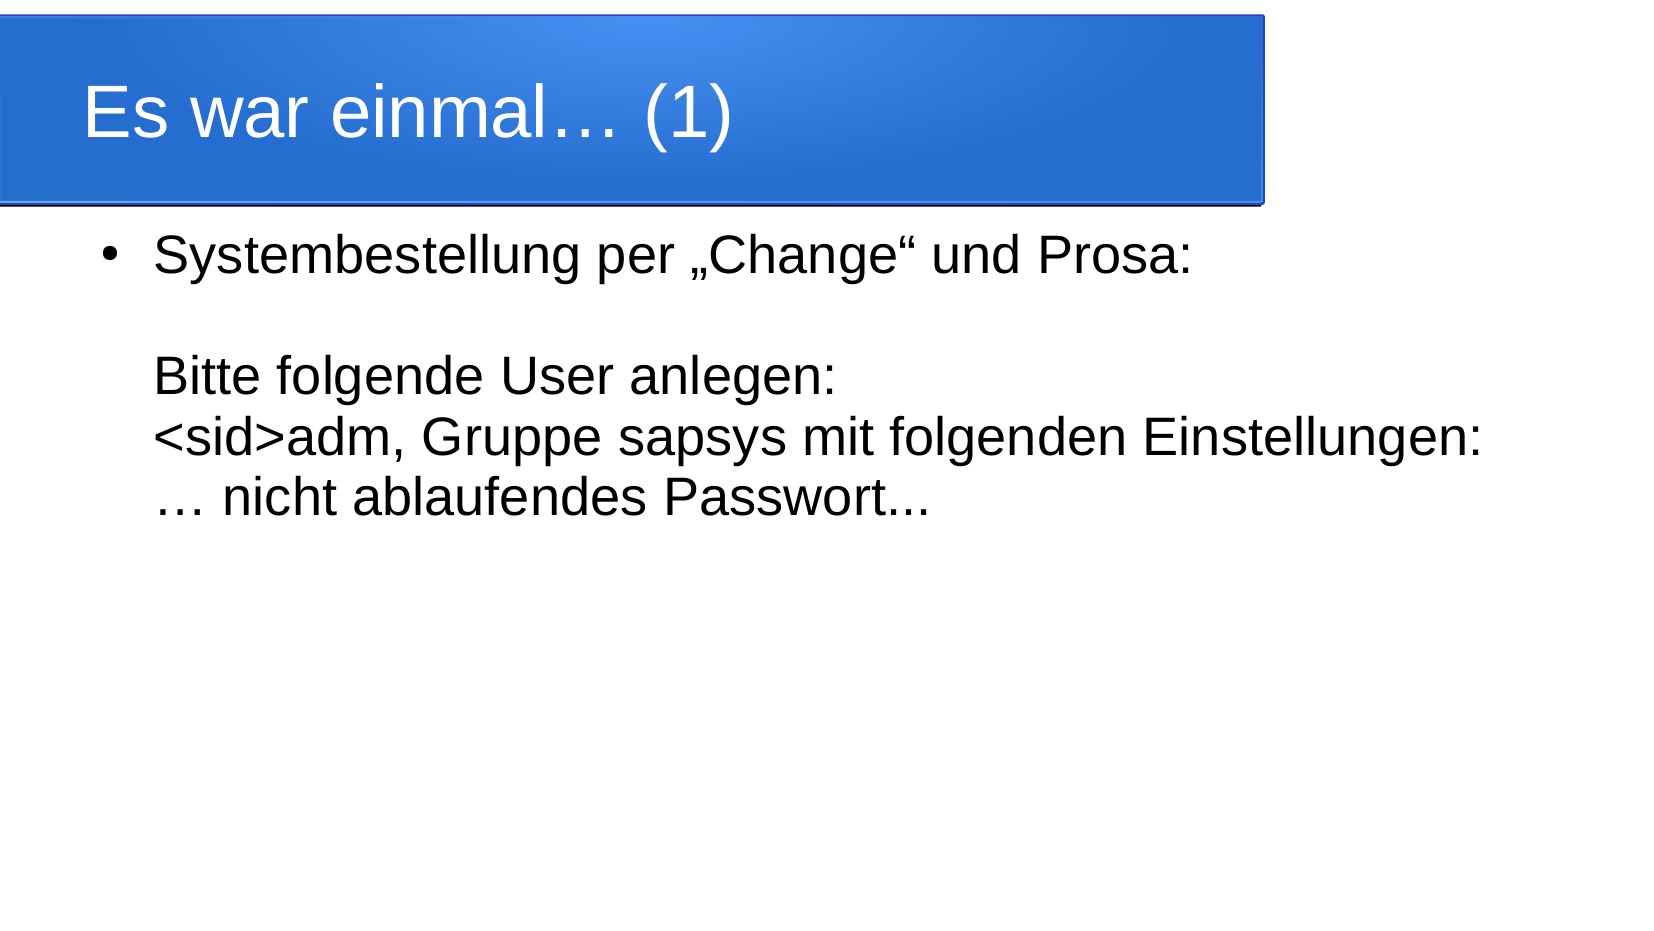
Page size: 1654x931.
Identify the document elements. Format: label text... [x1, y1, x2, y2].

list Systembestellung per „Change“ und Prosa: Bitte folgende User anlegen: <sid>adm, Gruppe sapsys mit folgenden Einstellungen: … nicht ablaufendes Passwort... [82, 224, 1571, 764]
title Es war einmal… (1) [82, 35, 1235, 189]
